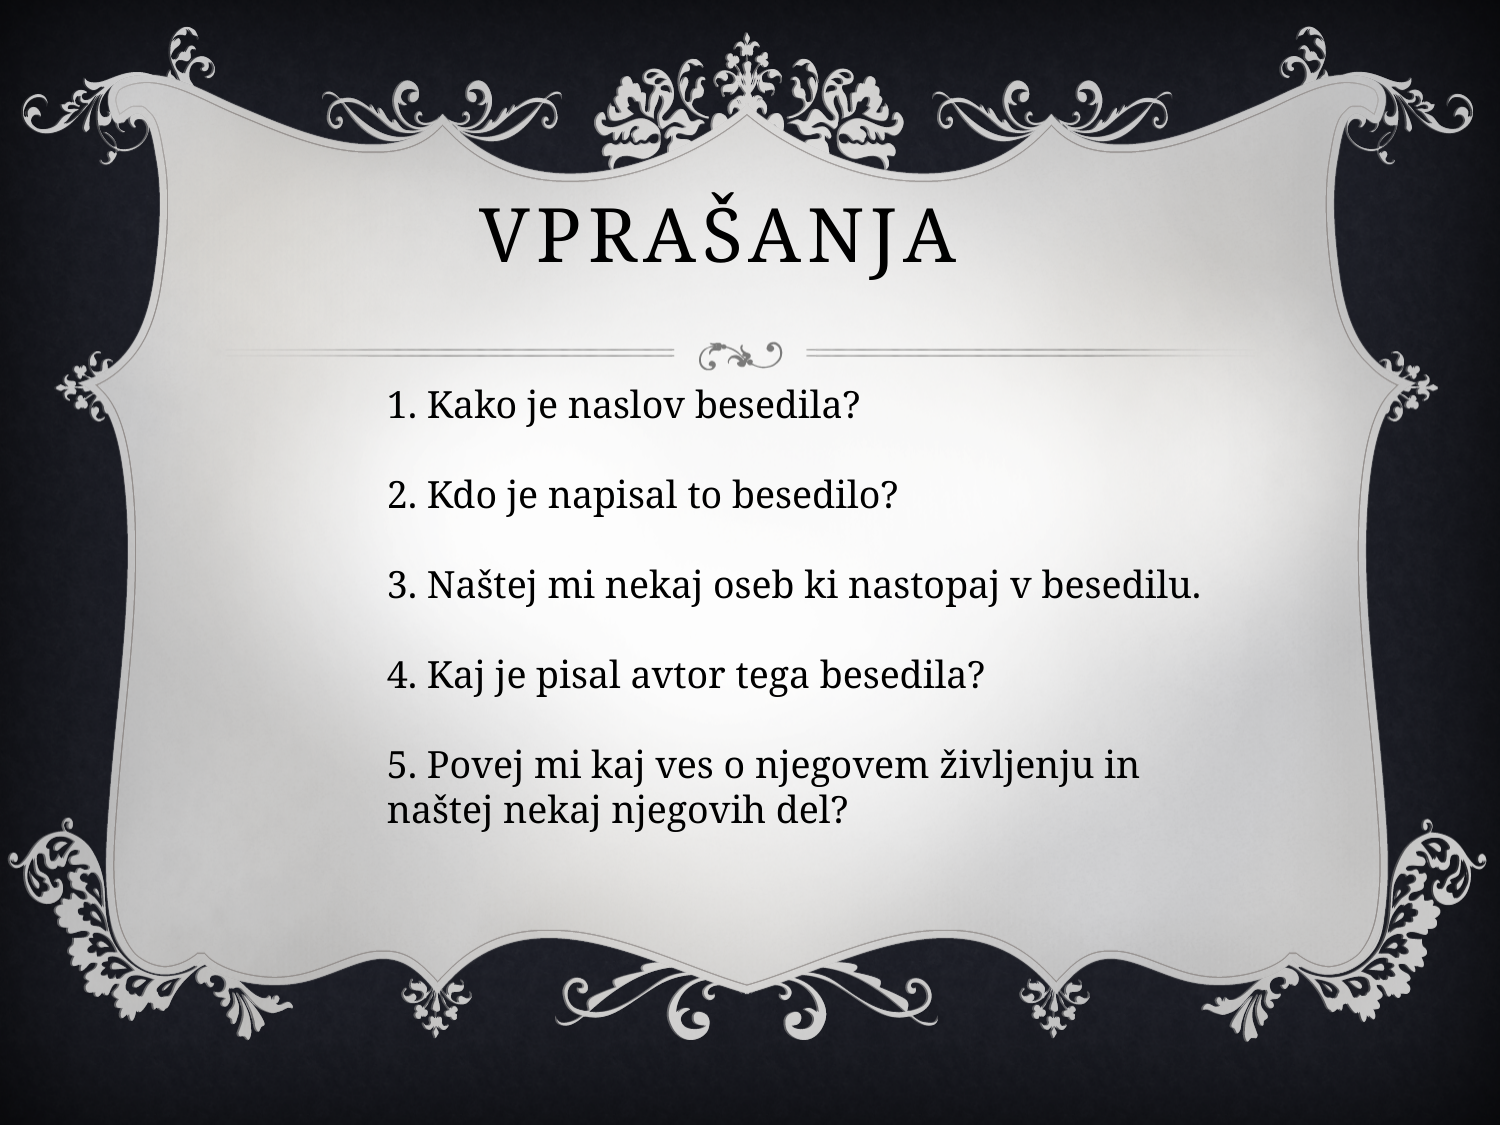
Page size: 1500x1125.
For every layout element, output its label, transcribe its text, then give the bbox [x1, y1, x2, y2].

text_box 1. Kako je naslov besedila? 2. Kdo je napisal to besedilo? 3. Naštej mi nekaj oseb ki nastopaj v besedilu. 4. Kaj je pisal avtor tega besedila? 5. Povej mi kaj ves o njegovem življenju in naštej nekaj njegovih del? [372, 373, 1235, 839]
title VPRAŠANJA [206, 172, 1257, 286]
picture [0, 0, 1500, 1125]
